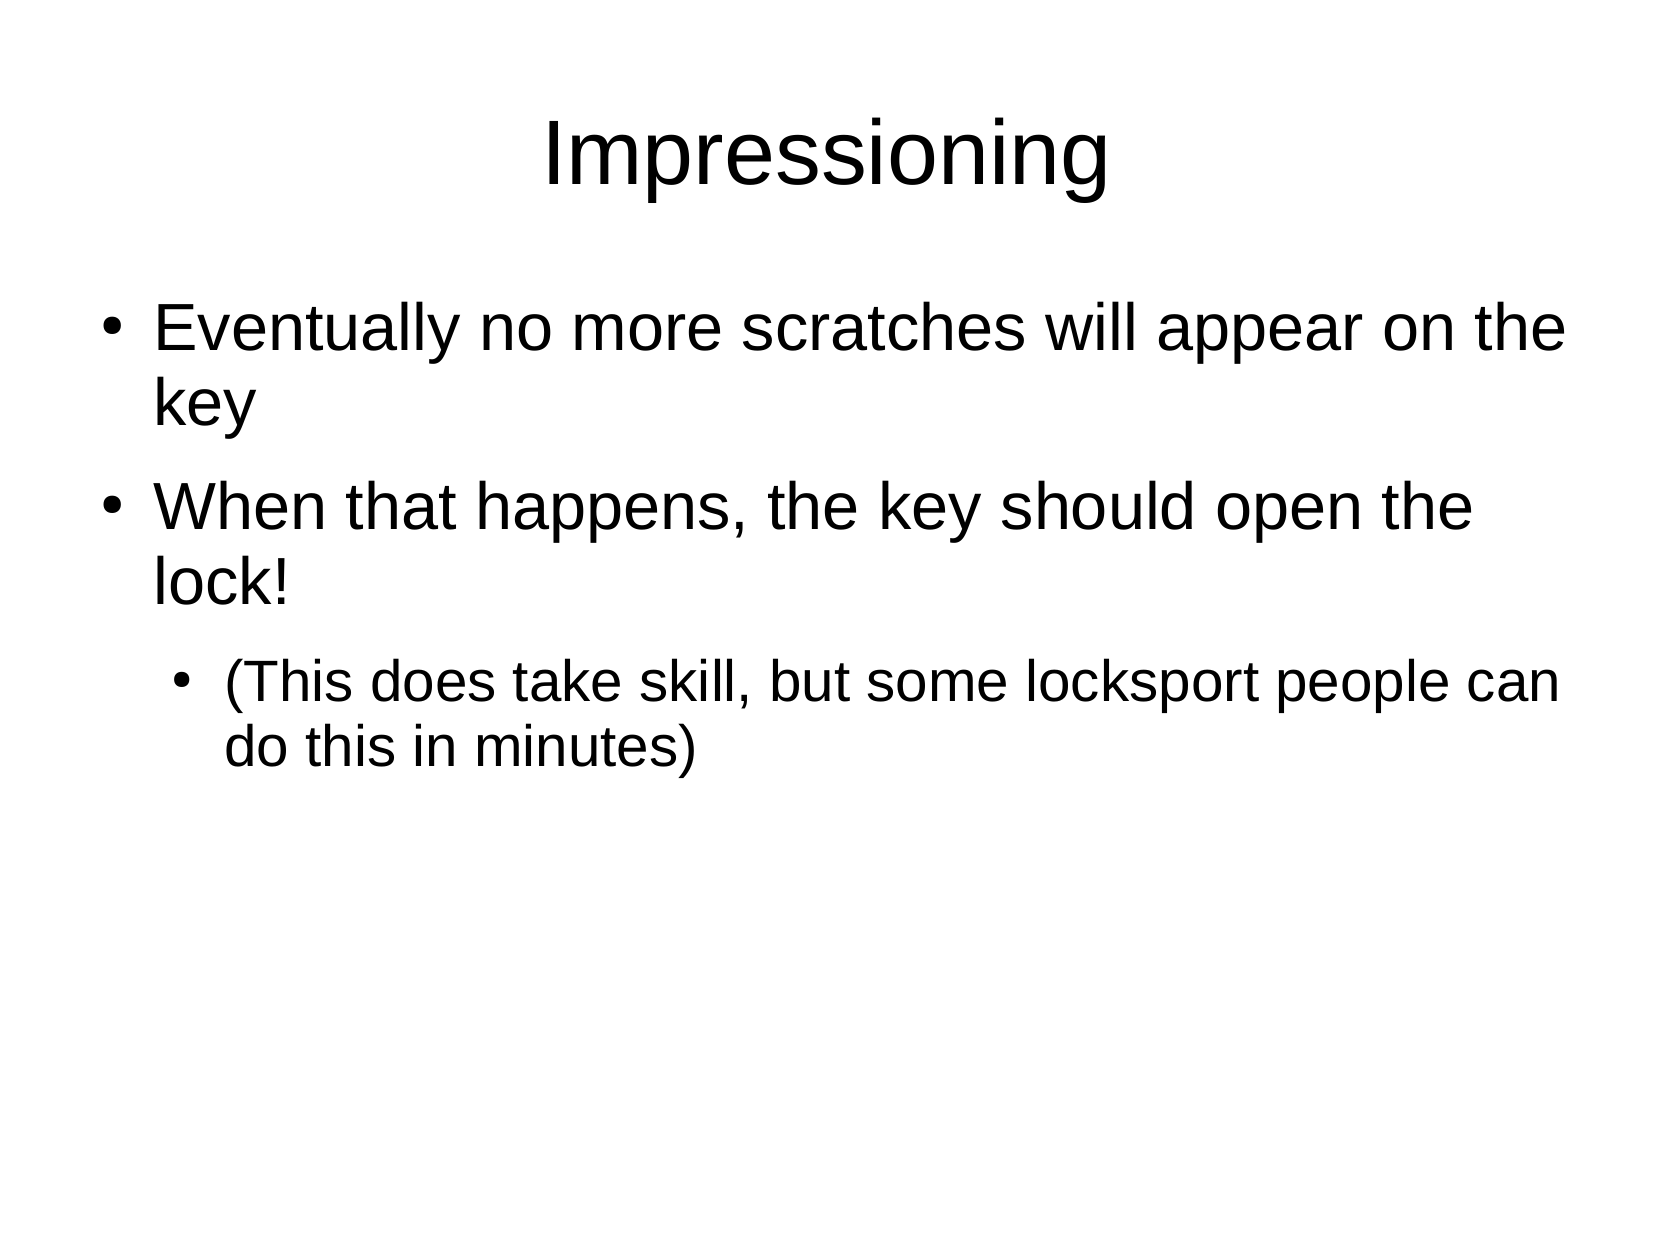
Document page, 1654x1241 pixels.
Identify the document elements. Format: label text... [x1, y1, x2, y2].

list Eventually no more scratches will appear on the key When that happens, the key should open the lock! (This does take skill, but some locksport people can do this in minutes) [82, 290, 1571, 1109]
title Impressioning [82, 56, 1571, 250]
